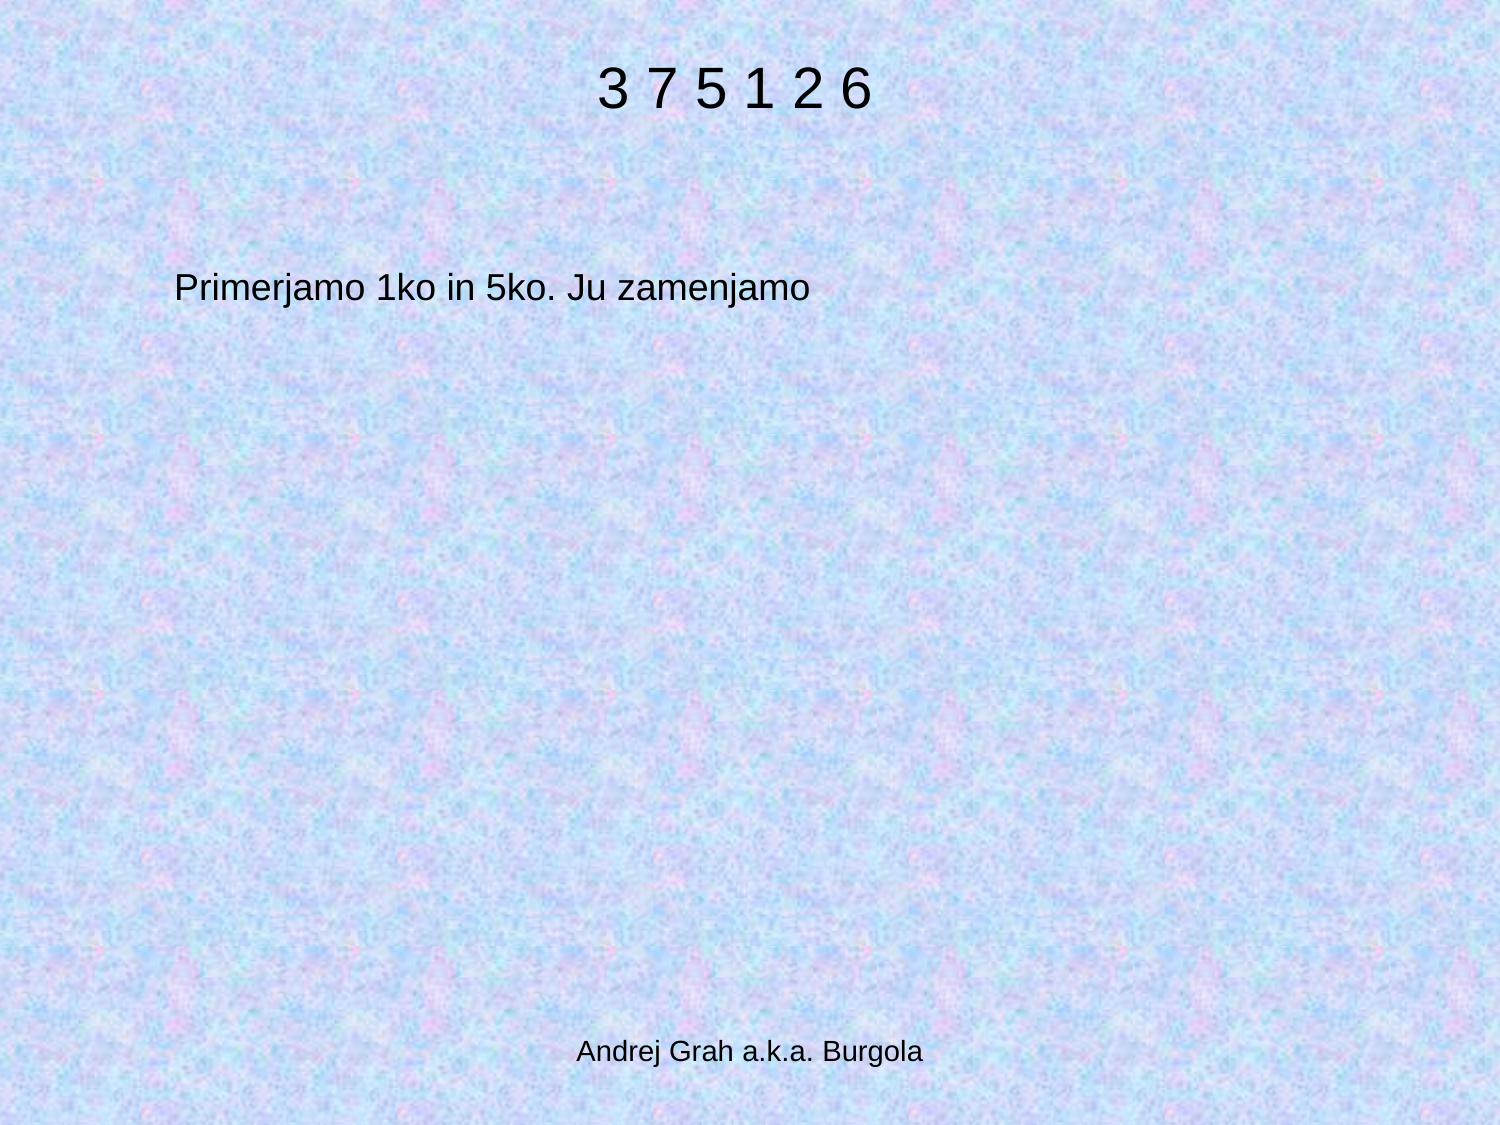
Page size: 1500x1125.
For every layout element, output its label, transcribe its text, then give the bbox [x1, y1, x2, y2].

text_box Primerjamo 1ko in 5ko. Ju zamenjamo [159, 255, 1365, 316]
text_box 3 7 5 1 2 6 [265, 42, 1223, 129]
picture [0, 0, 1500, 1125]
text_box Andrej Grah a.k.a. Burgola [512, 1024, 988, 1103]
